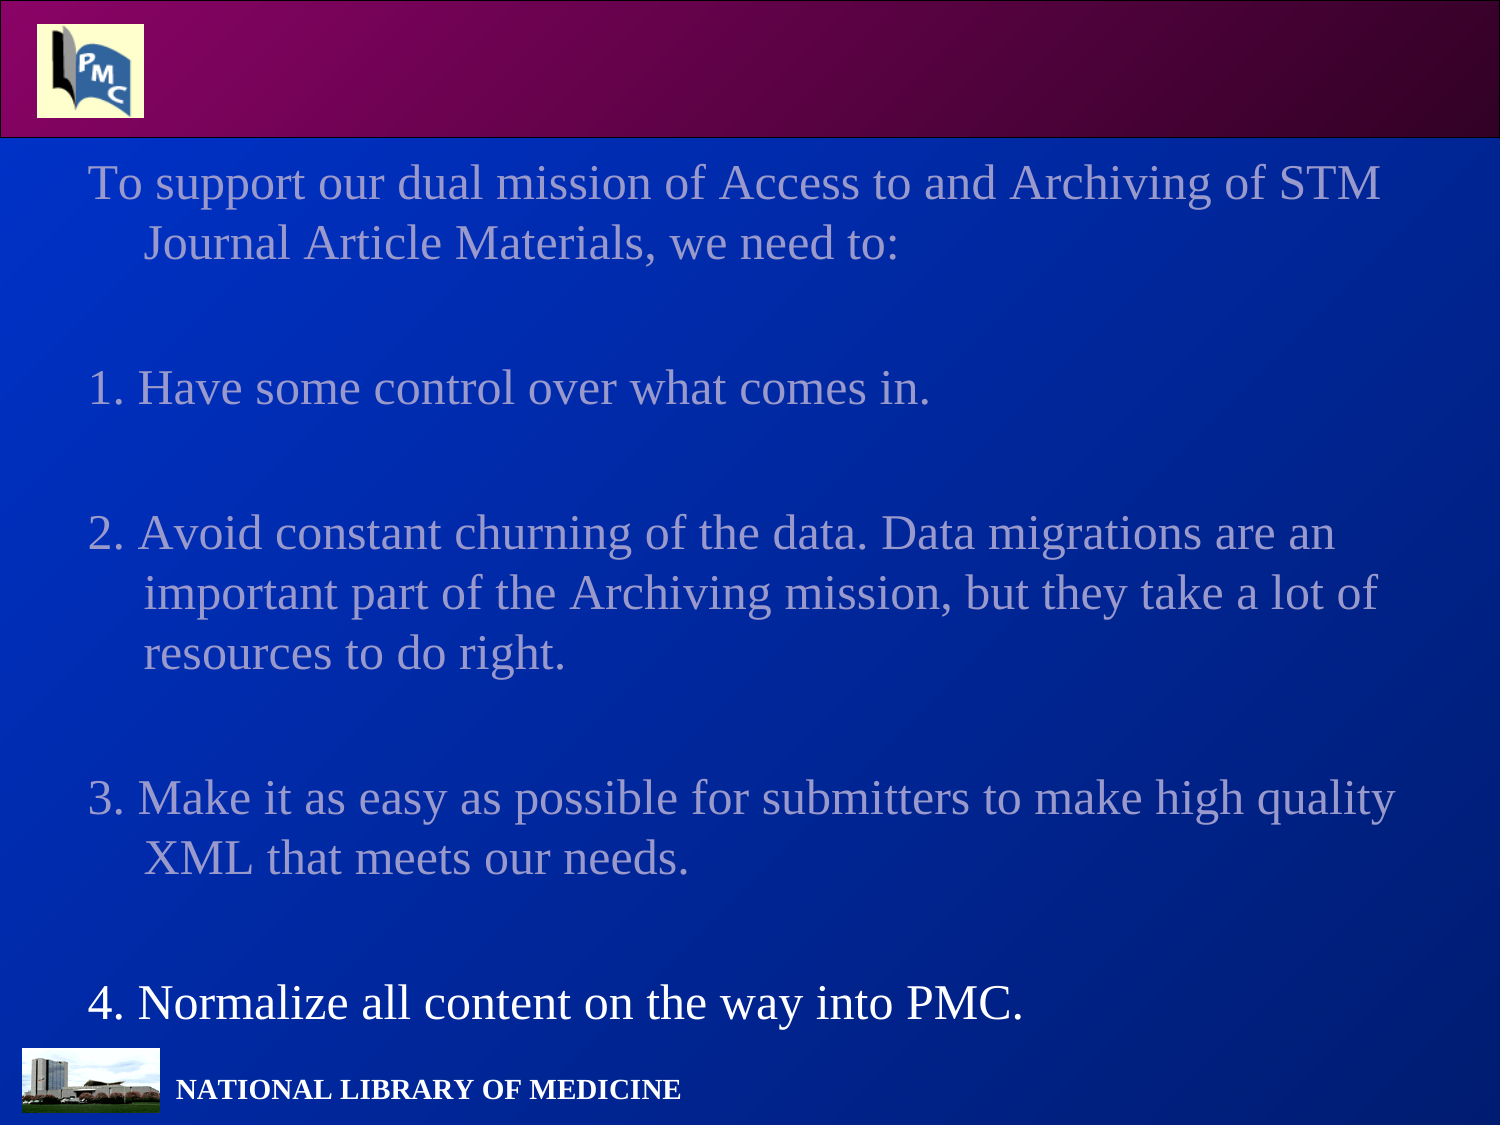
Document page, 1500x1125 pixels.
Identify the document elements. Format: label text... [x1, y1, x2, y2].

list To support our dual mission of Access to and Archiving of STM Journal Article Materials, we need to: 1. Have some control over what comes in. 2. Avoid constant churning of the data. Data migrations are an important part of the Archiving mission, but they take a lot of resources to do right. 3. Make it as easy as possible for submitters to make high quality XML that meets our needs. 4. Normalize all content on the way into PMC. [72, 142, 1422, 1038]
picture [22, 1048, 160, 1113]
